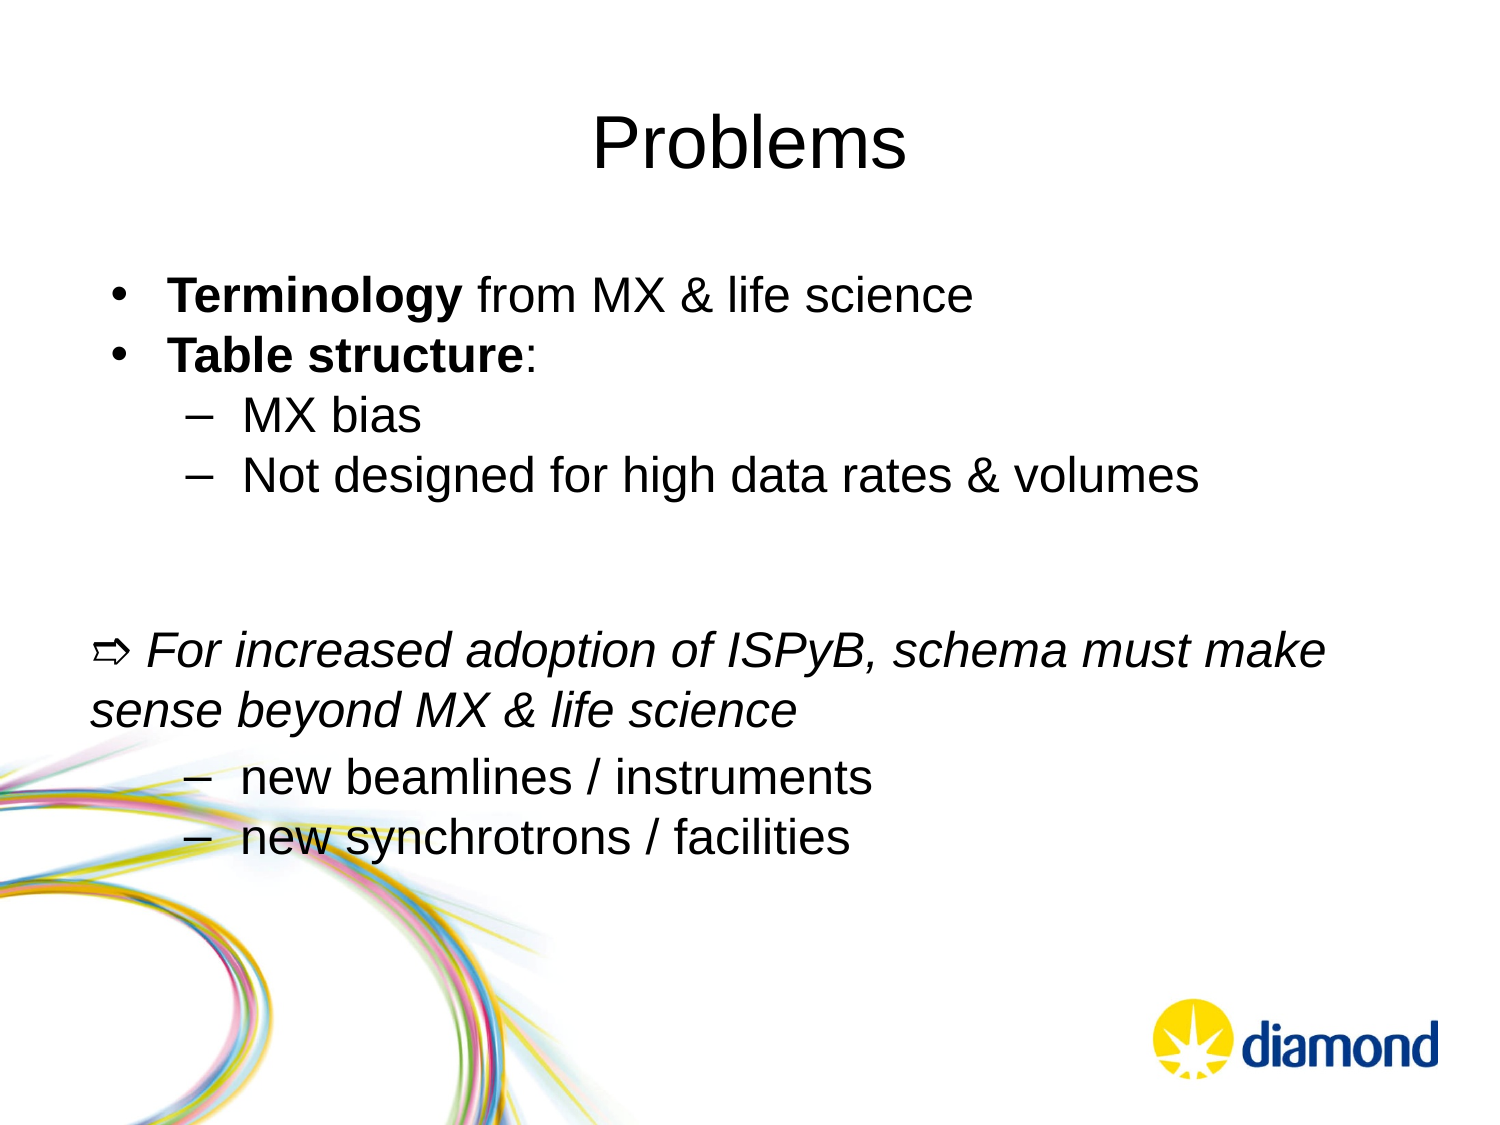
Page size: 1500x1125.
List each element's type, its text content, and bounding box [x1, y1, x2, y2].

title Problems [75, 45, 1425, 233]
list Terminology from MX & life science Table structure: MX bias Not designed for high data rates & volumes [76, 255, 1427, 576]
list ➱ For increased adoption of ISPyB, schema must make sense beyond MX & life science new beamlines / instruments new synchrotrons / facilities [75, 542, 1425, 948]
picture [0, 587, 1438, 1125]
